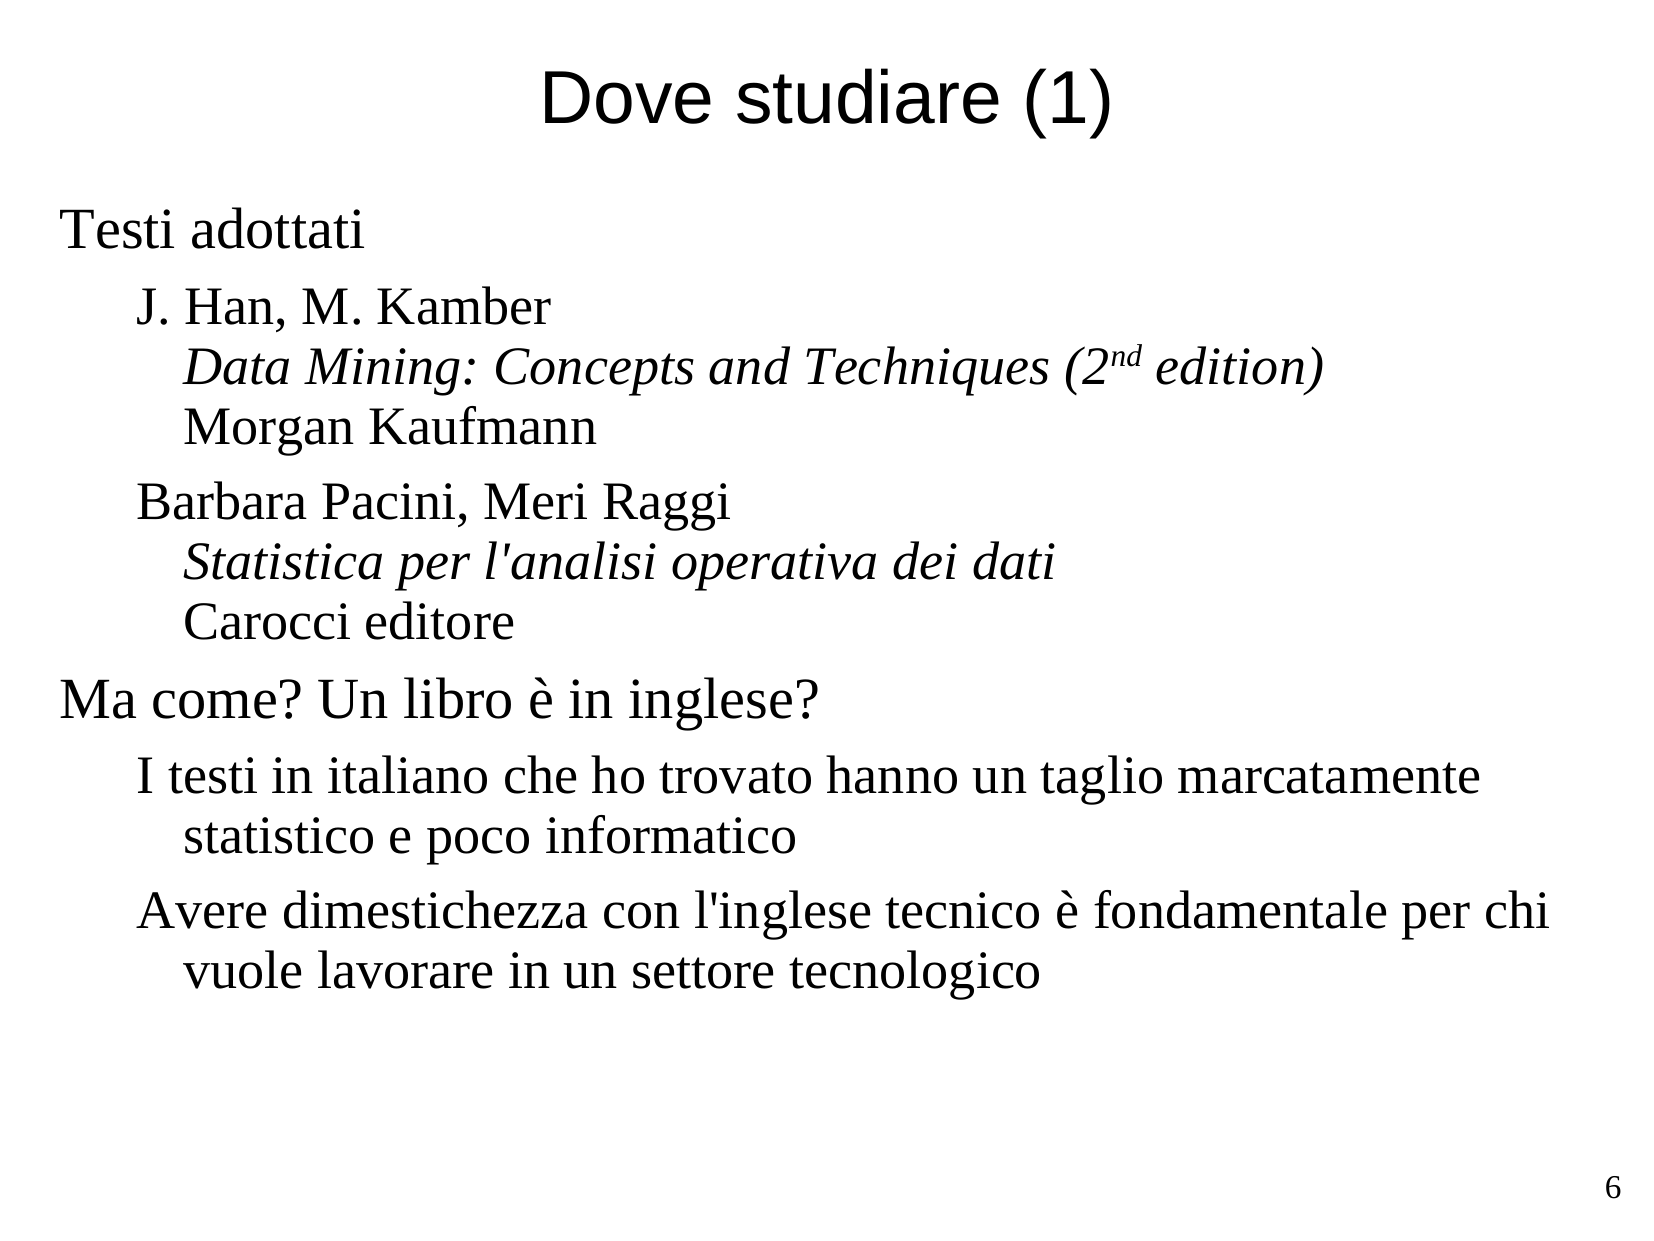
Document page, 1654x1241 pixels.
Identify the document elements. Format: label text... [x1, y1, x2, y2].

list Testi adottati J. Han, M. Kamber Data Mining: Concepts and Techniques (2nd edition) Morgan Kaufmann Barbara Pacini, Meri Raggi Statistica per l'analisi operativa dei dati Carocci editore Ma come? Un libro è in inglese? I testi in italiano che ho trovato hanno un taglio marcatamente statistico e poco informatico Avere dimestichezza con l'inglese tecnico è fondamentale per chi vuole lavorare in un settore tecnologico [42, 196, 1612, 1187]
title Dove studiare (1) [37, 30, 1617, 166]
